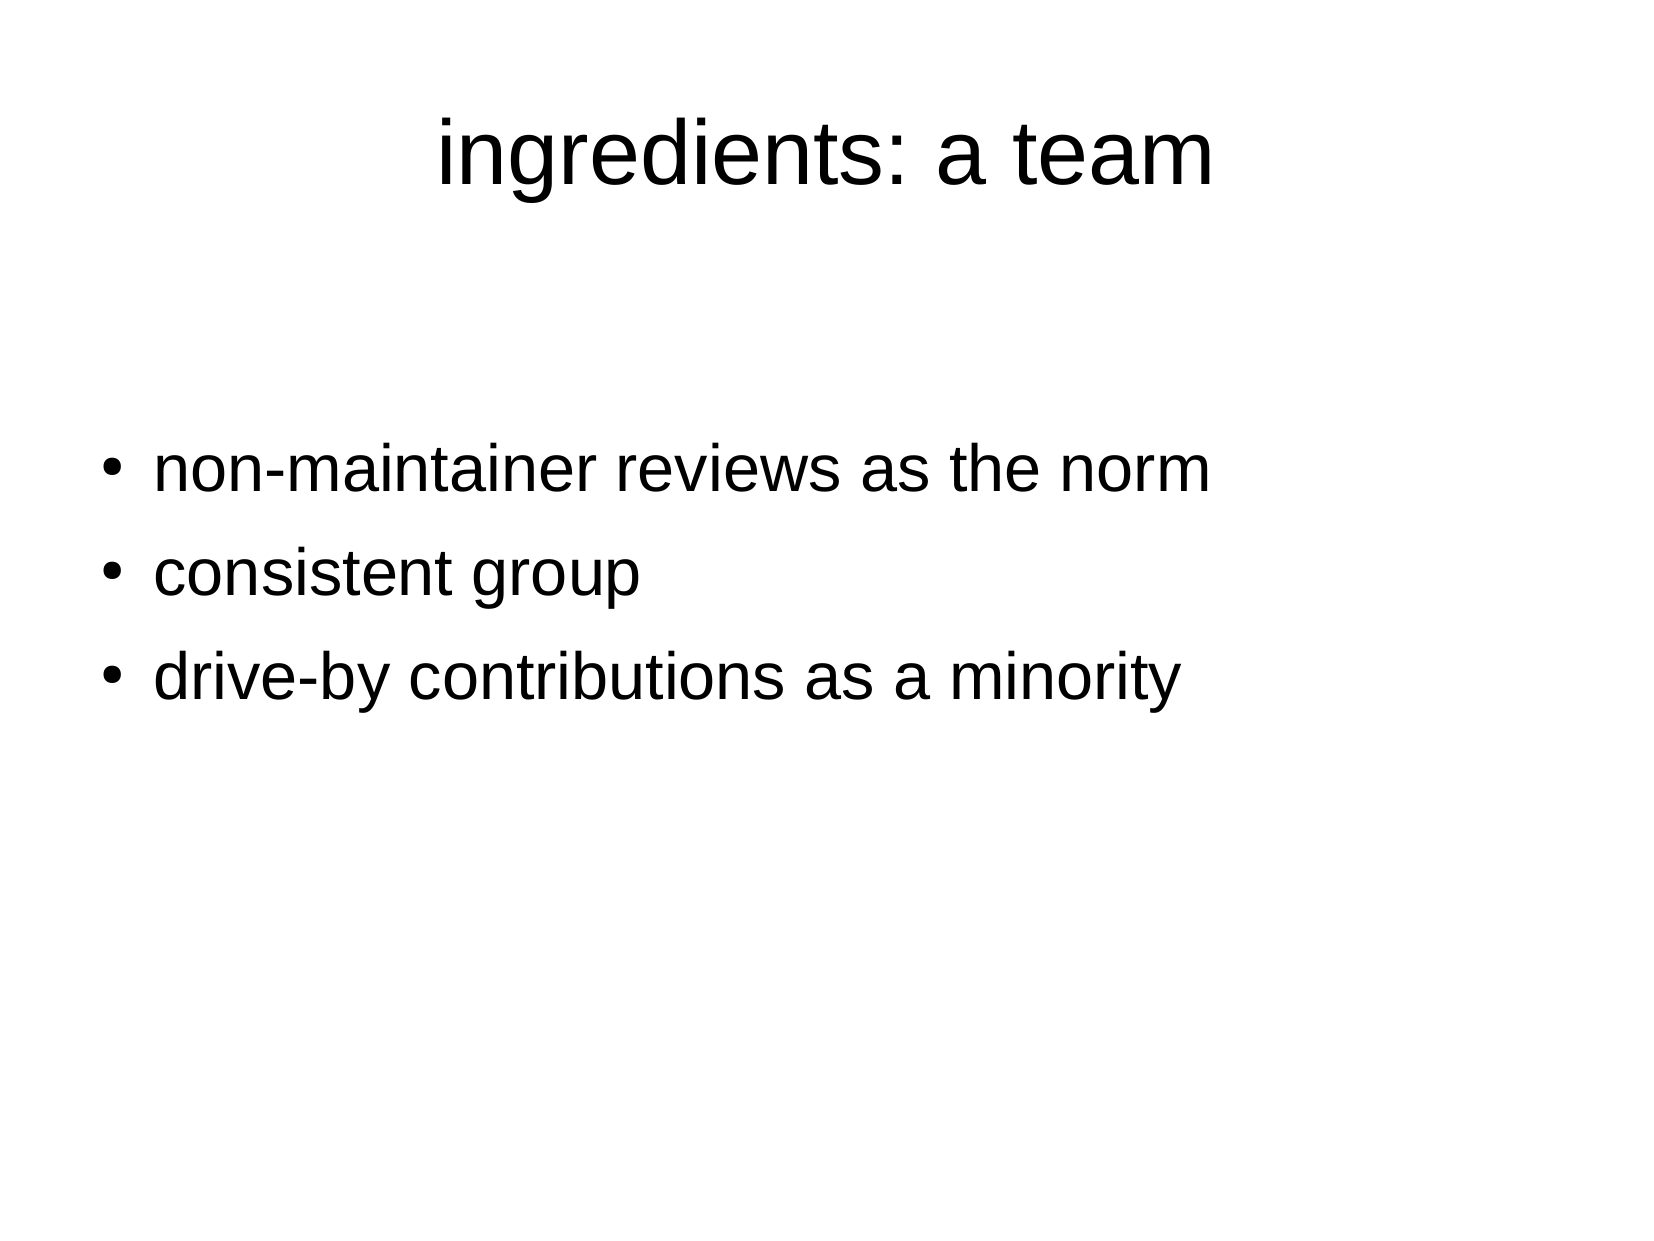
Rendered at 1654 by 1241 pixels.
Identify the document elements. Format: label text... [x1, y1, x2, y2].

title ingredients: a team [82, 49, 1571, 257]
list non-maintainer reviews as the norm consistent group drive-by contributions as a minority [82, 431, 1571, 1021]
